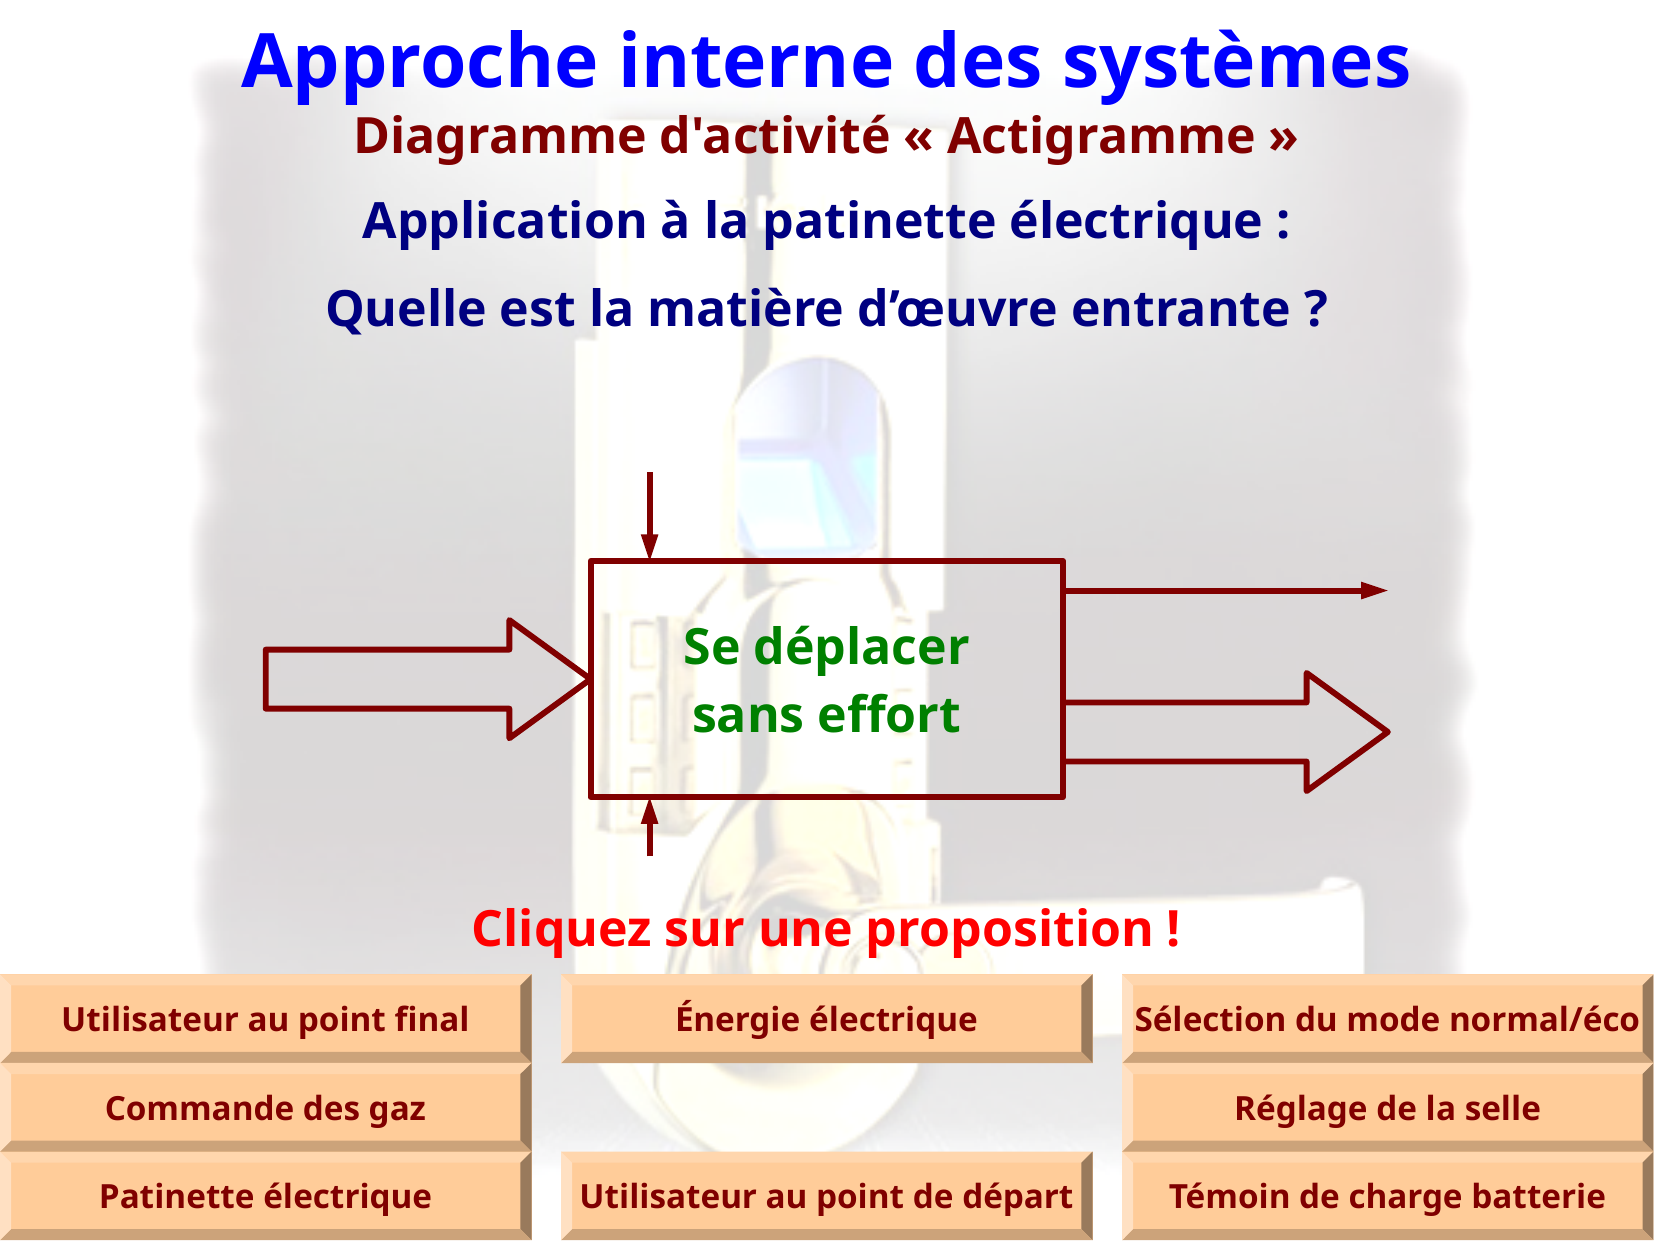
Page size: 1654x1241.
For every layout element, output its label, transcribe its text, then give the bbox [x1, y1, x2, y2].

text_box Se déplacer sans effort [590, 561, 1063, 798]
text_box Utilisateur au point de départ [573, 1163, 1081, 1229]
text_box Application à la patinette électrique : [0, 178, 1654, 262]
text_box Patinette électrique [12, 1163, 520, 1229]
text_box Diagramme d'activité « Actigramme » [0, 92, 1654, 178]
text_box Témoin de charge batterie [1134, 1163, 1642, 1229]
text_box Réglage de la selle [1134, 1075, 1642, 1140]
text_box Utilisateur au point final [12, 986, 520, 1051]
text_box Cliquez sur une proposition ! [0, 885, 1654, 971]
text_box Énergie électrique [573, 986, 1081, 1051]
text_box Commande des gaz [12, 1075, 520, 1140]
text_box Quelle est la matière d’œuvre entrante ? [0, 265, 1654, 351]
text_box Sélection du mode normal/éco [1134, 986, 1642, 1051]
